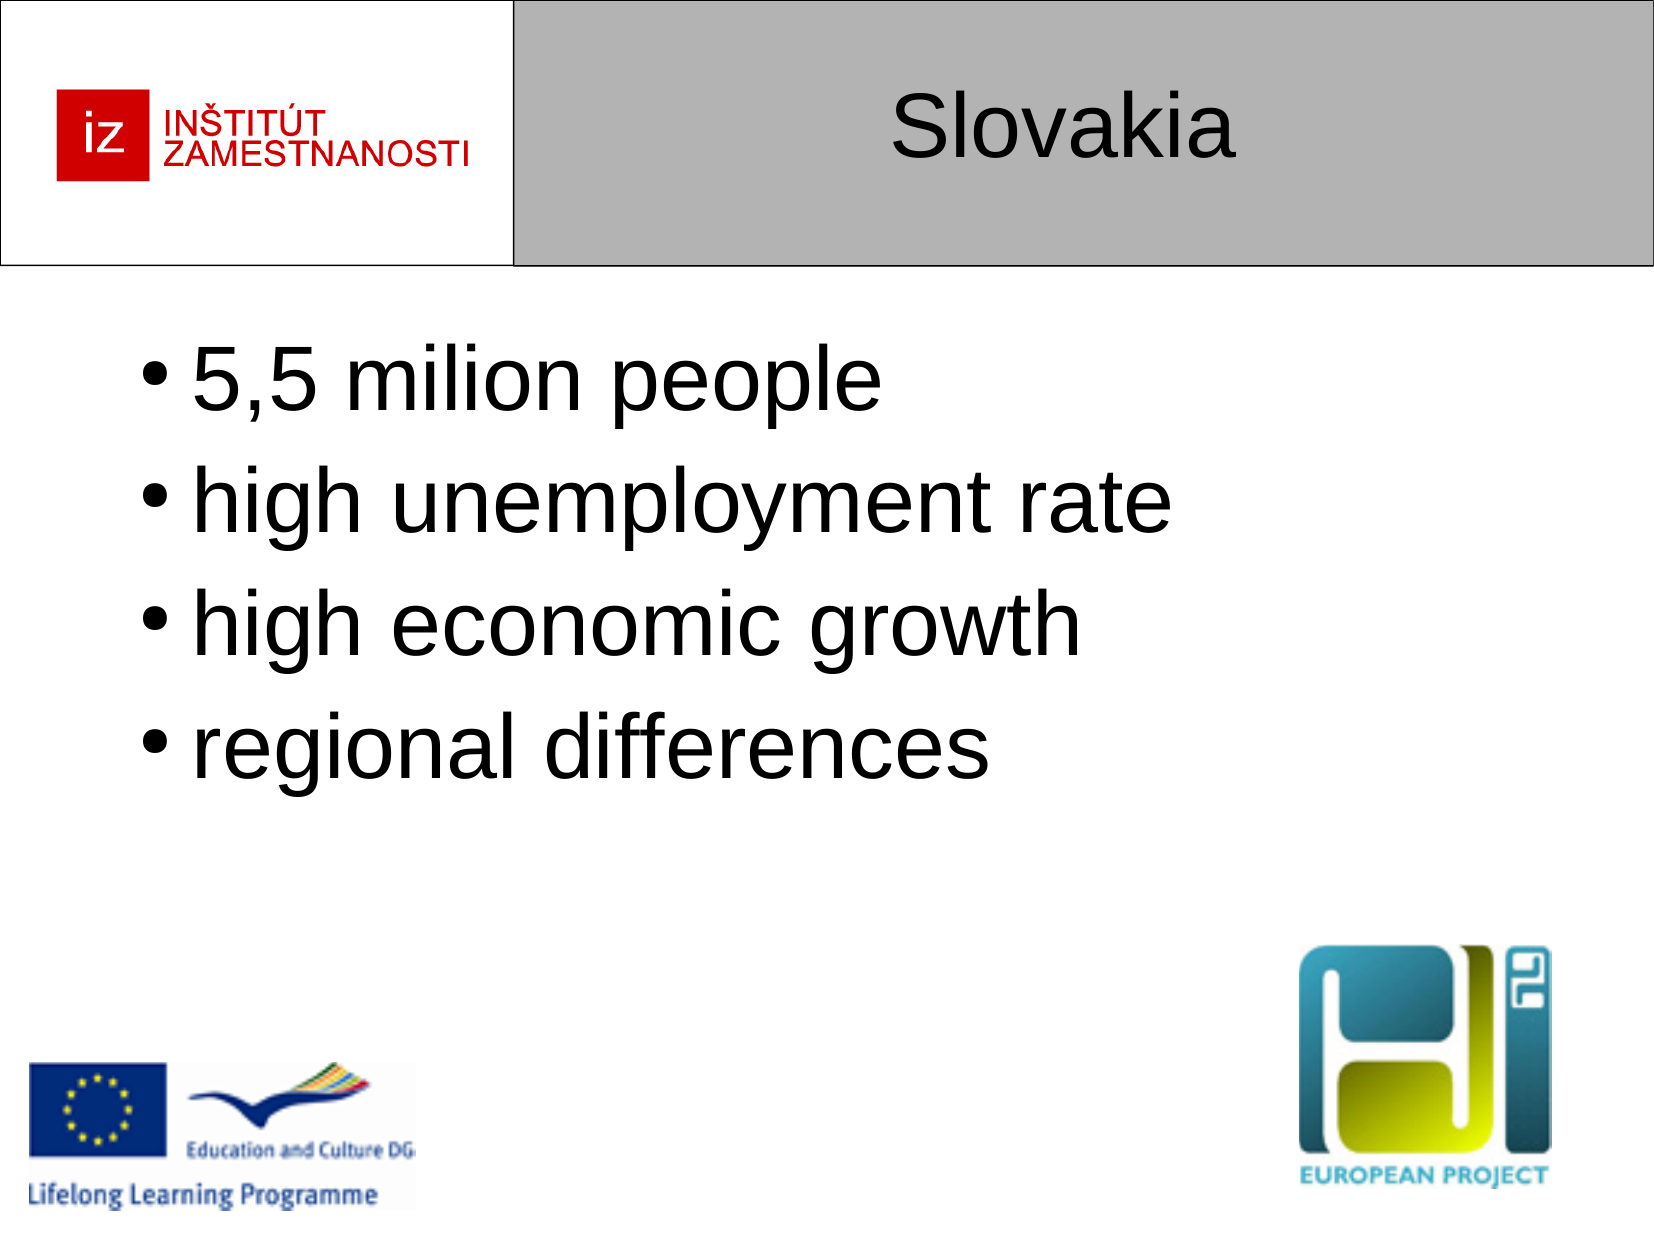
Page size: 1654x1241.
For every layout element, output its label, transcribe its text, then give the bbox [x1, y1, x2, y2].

title Slovakia [561, 37, 1565, 229]
picture [1299, 944, 1552, 1189]
list 5,5 milion people high unemployment rate high economic growth regional differences [121, 344, 1533, 1112]
picture [5, 8, 512, 257]
picture [29, 1062, 416, 1211]
